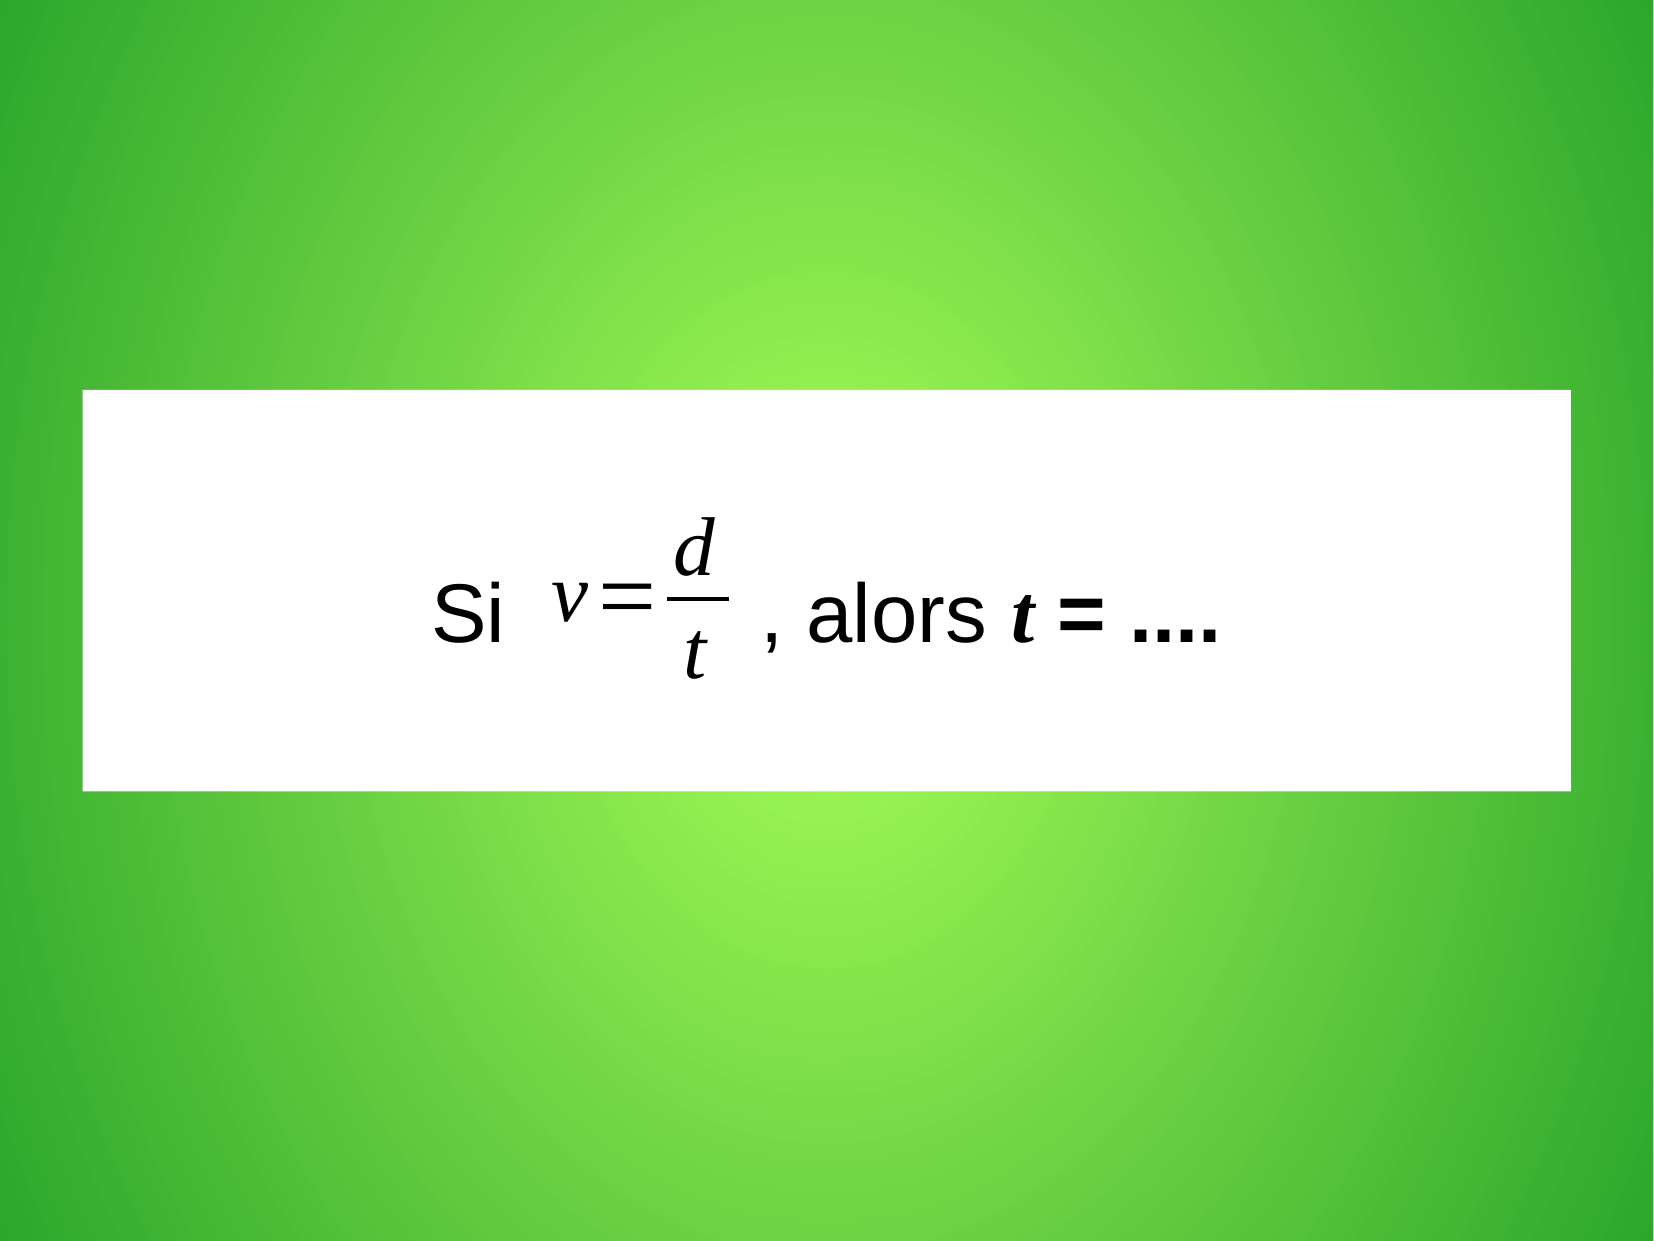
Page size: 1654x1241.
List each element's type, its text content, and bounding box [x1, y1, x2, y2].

chart [543, 499, 740, 697]
picture [0, 0, 1654, 1241]
subtitle Si , alors t = .... [82, 389, 1571, 792]
